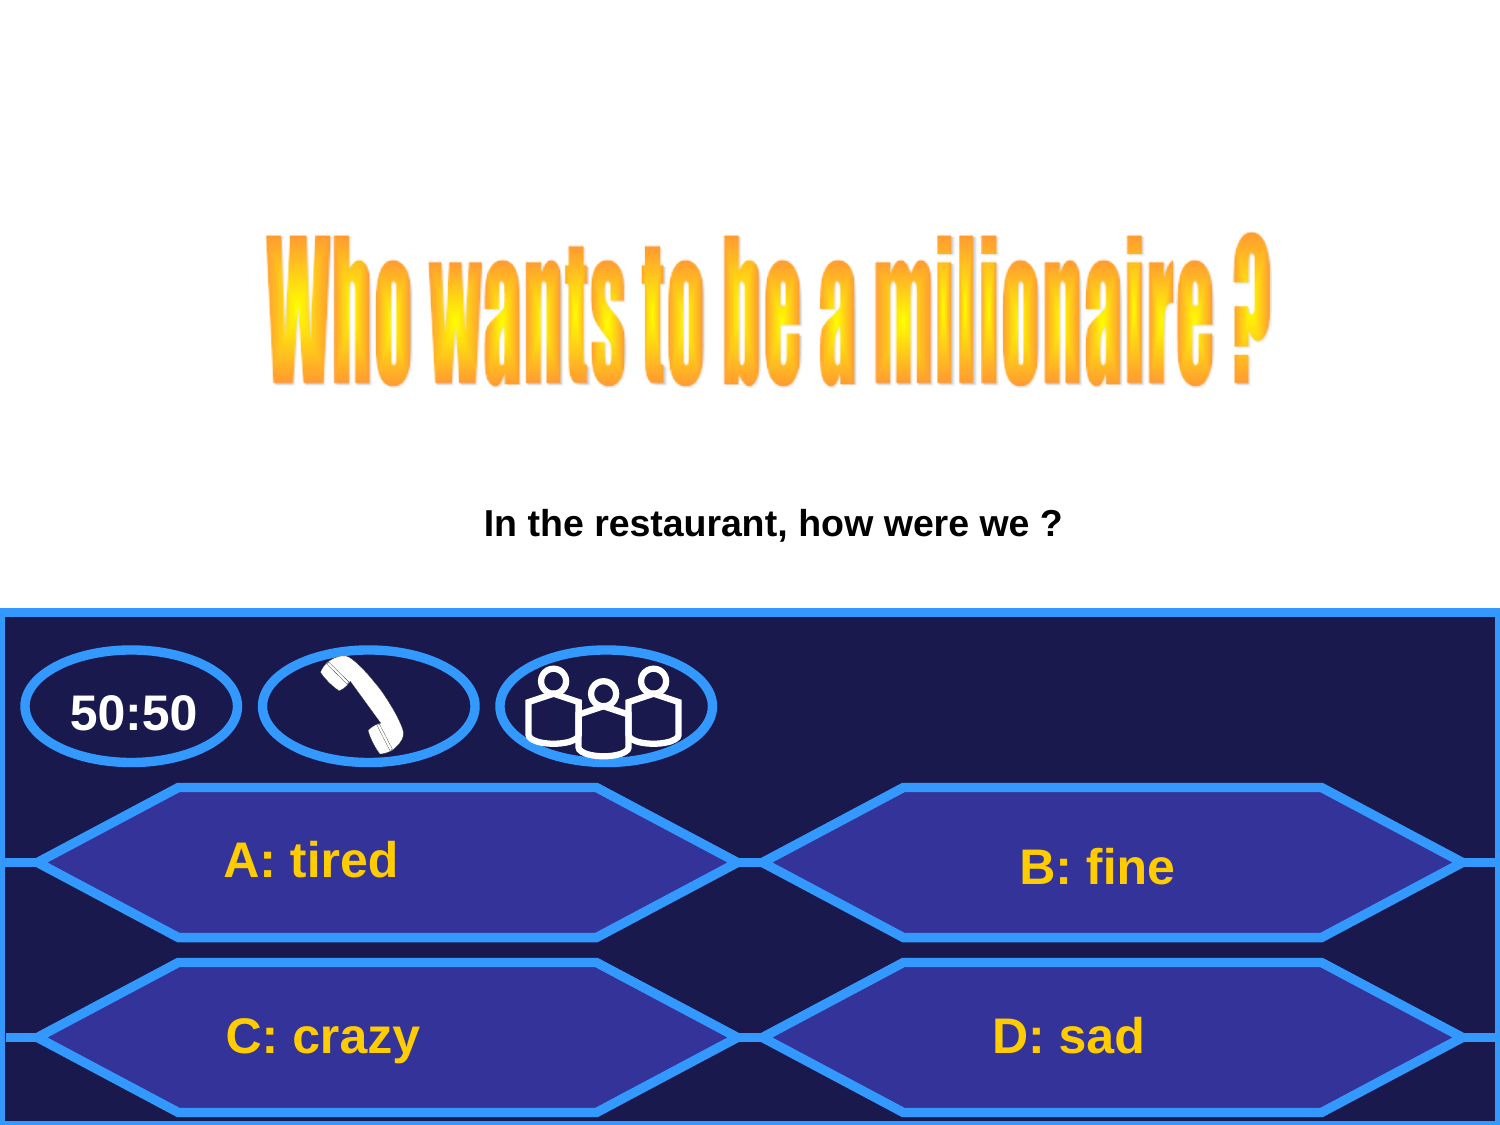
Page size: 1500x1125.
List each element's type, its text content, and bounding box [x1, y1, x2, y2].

text_box B: fine [859, 826, 1335, 902]
text_box In the restaurant, how were we ? [11, 491, 1500, 553]
picture [265, 231, 1272, 388]
text_box [0, 612, 1500, 1125]
text_box 50:50 [55, 672, 231, 749]
text_box A: tired [208, 820, 809, 896]
text_box C: crazy [210, 996, 744, 1072]
picture [319, 655, 405, 755]
text_box D: sad [977, 996, 1489, 1072]
